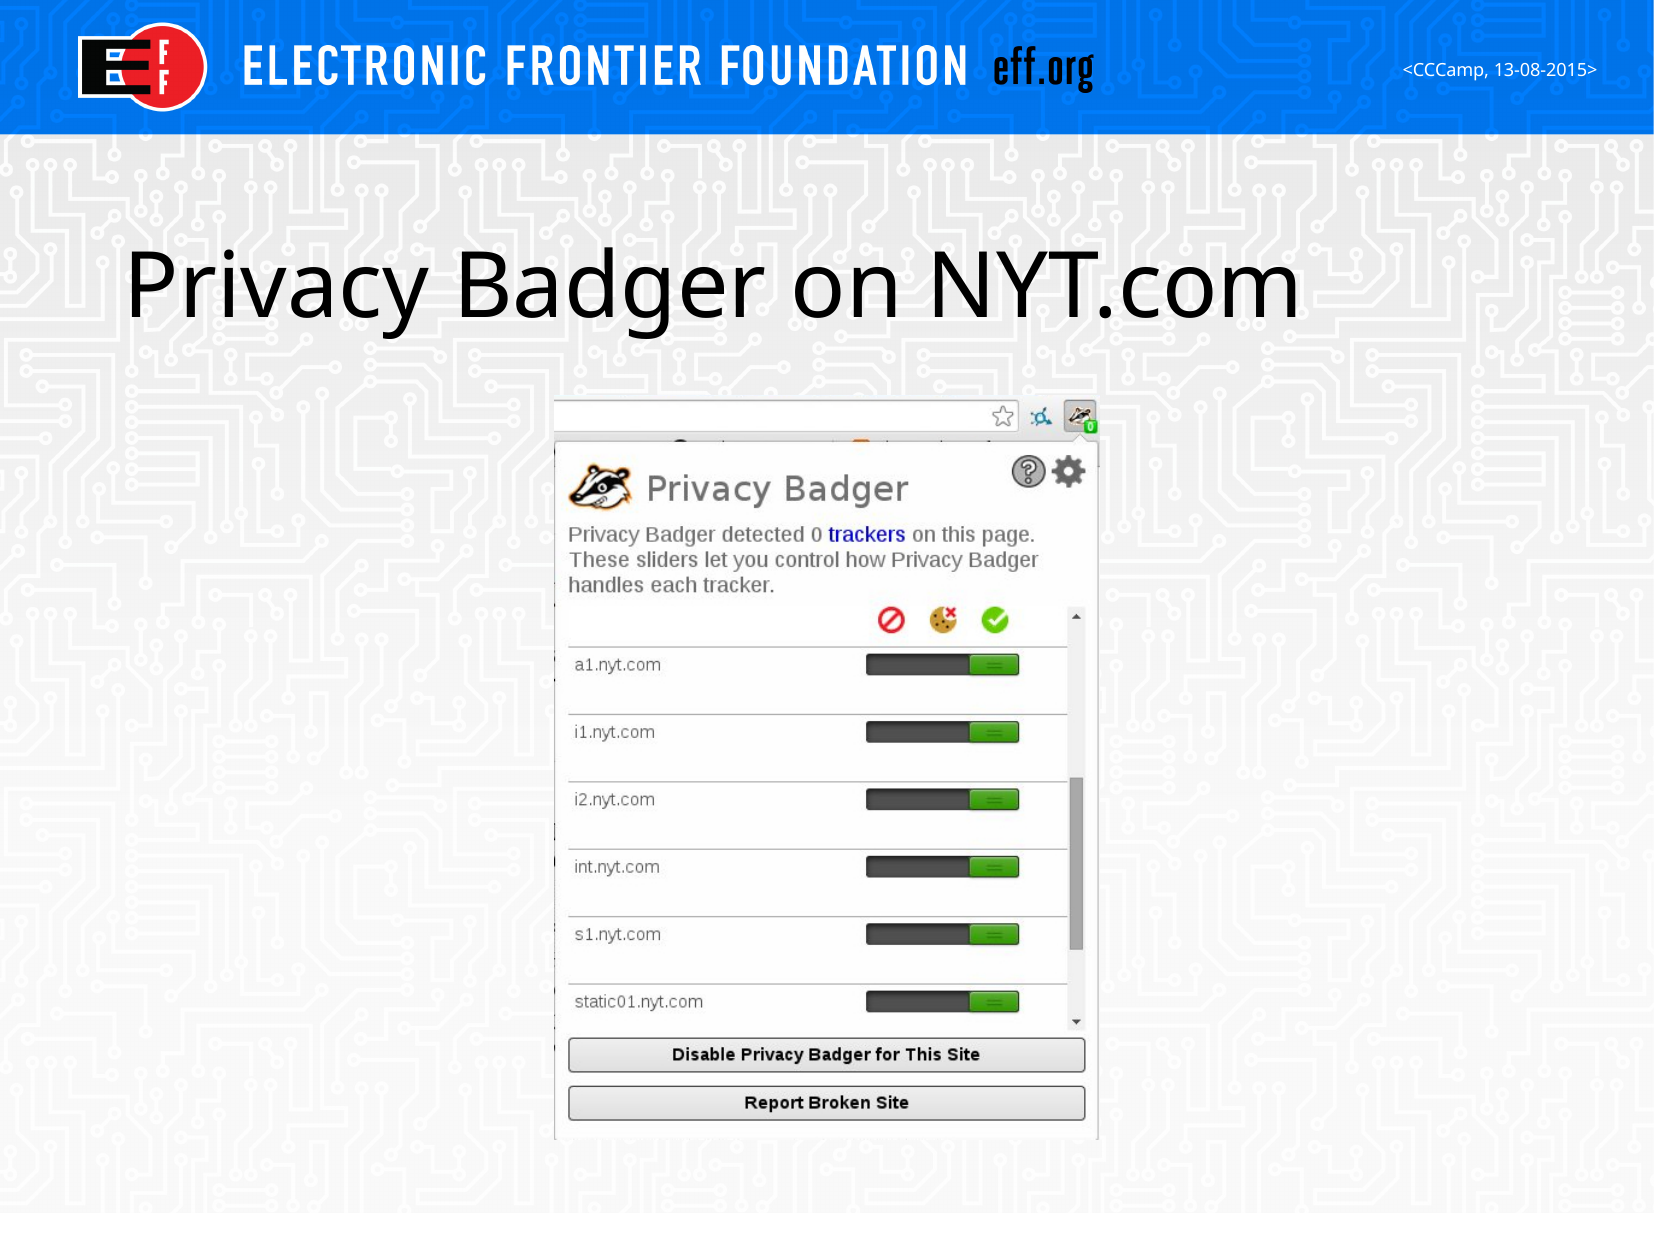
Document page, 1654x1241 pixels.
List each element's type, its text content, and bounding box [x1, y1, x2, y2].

picture [0, 0, 1654, 1213]
title Privacy Badger on NYT.com [124, 179, 1530, 386]
